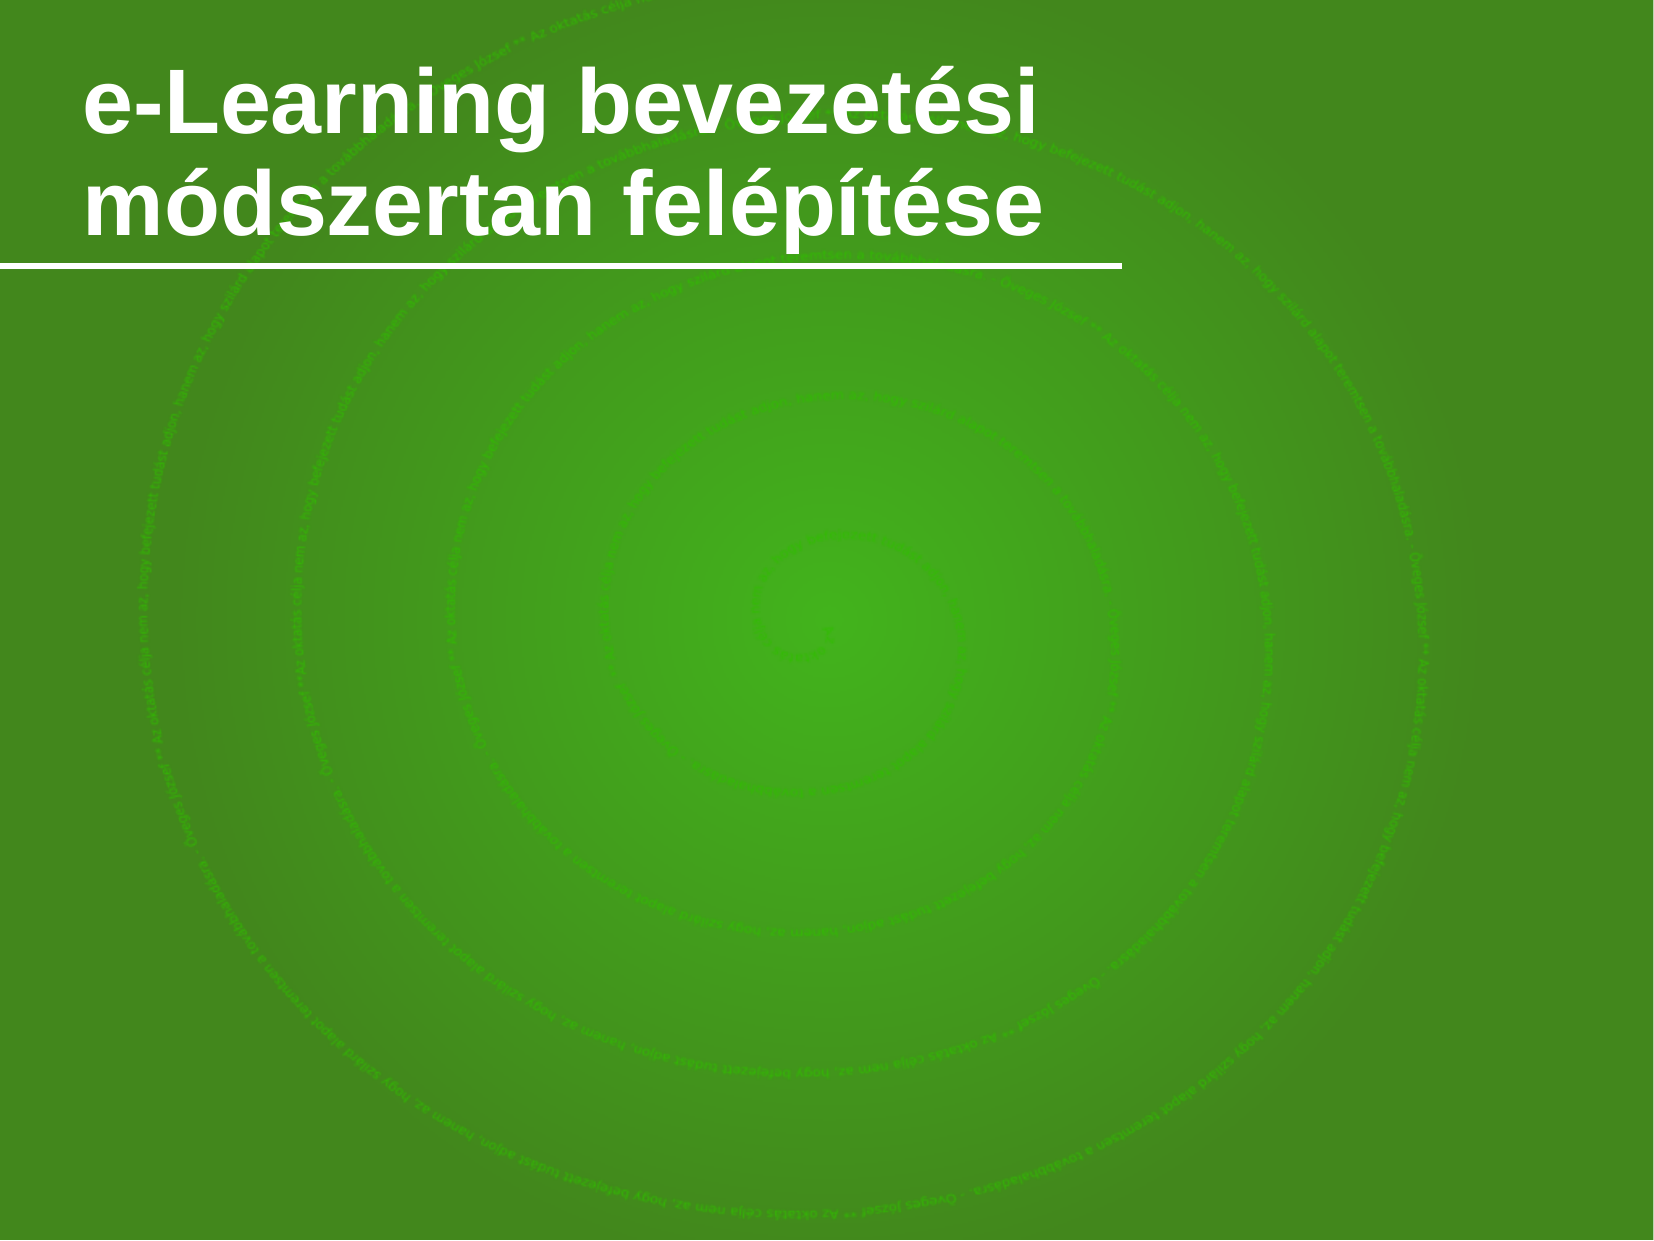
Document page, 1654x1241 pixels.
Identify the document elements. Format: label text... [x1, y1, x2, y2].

title e-Learning bevezetési módszertan felépítése [82, 50, 1571, 256]
picture [0, 0, 1654, 1240]
